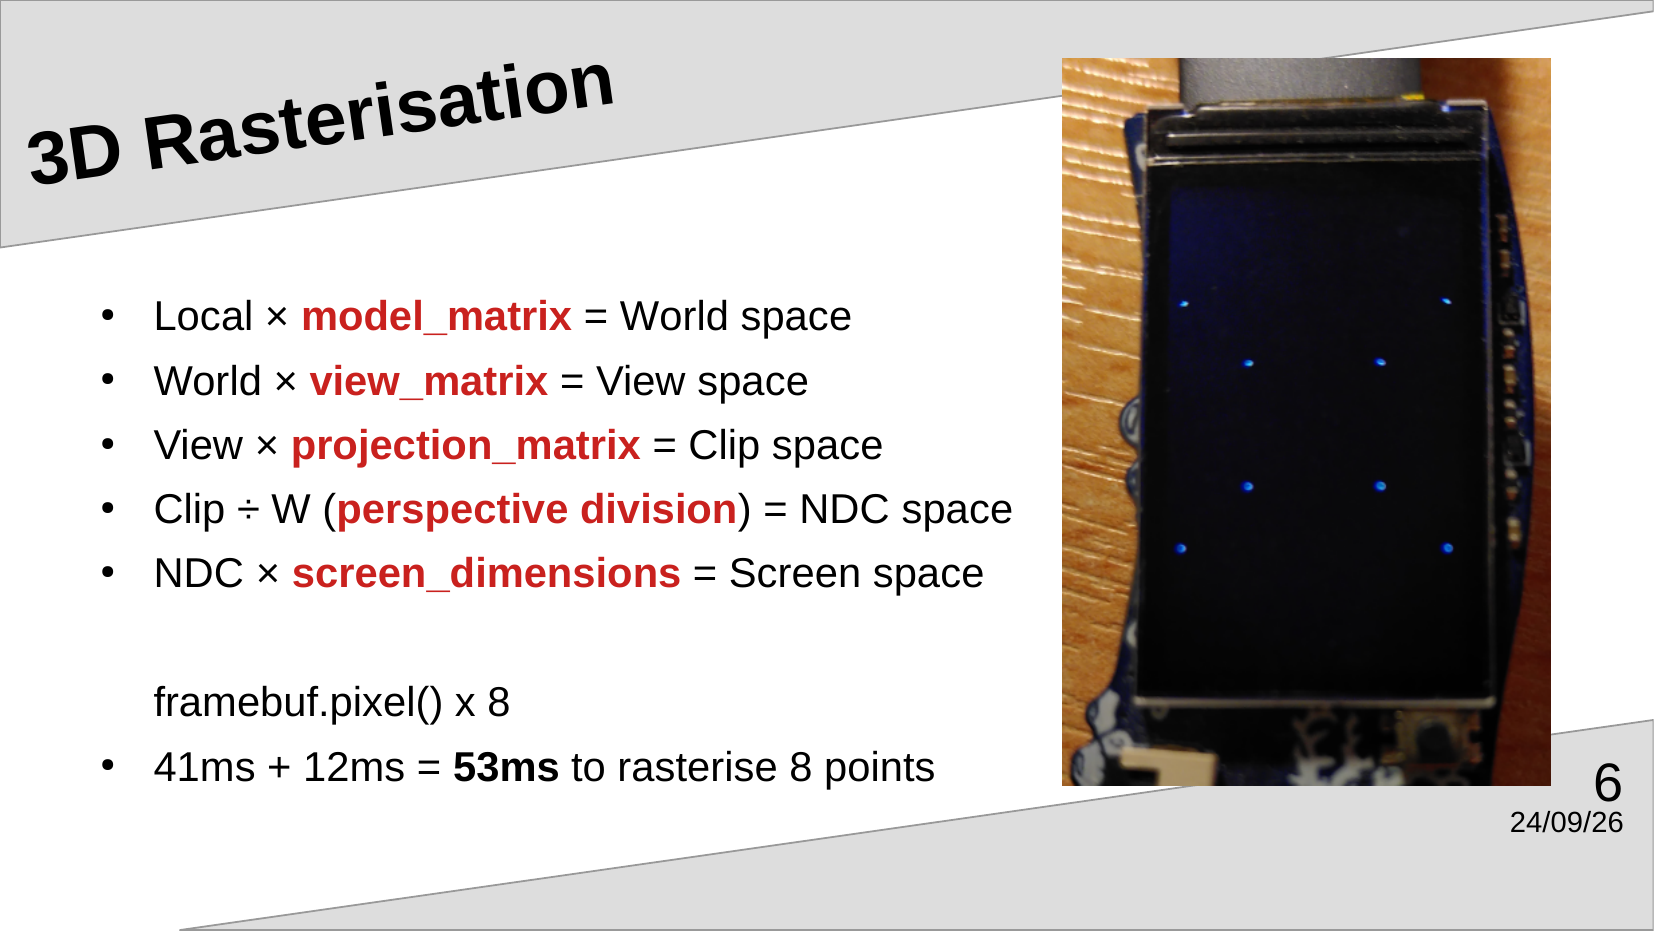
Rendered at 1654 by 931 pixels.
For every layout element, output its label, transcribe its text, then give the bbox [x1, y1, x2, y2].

title 3D Rasterisation [16, 0, 1501, 239]
picture [1062, 58, 1551, 786]
list Local × model_matrix = World space World × view_matrix = View space View × projection_matrix = Clip space Clip ÷ W (perspective division) = NDC space NDC × screen_dimensions = Screen space framebuf.pixel() x 8 41ms + 12ms = 53ms to rasterise 8 points [82, 292, 1538, 833]
